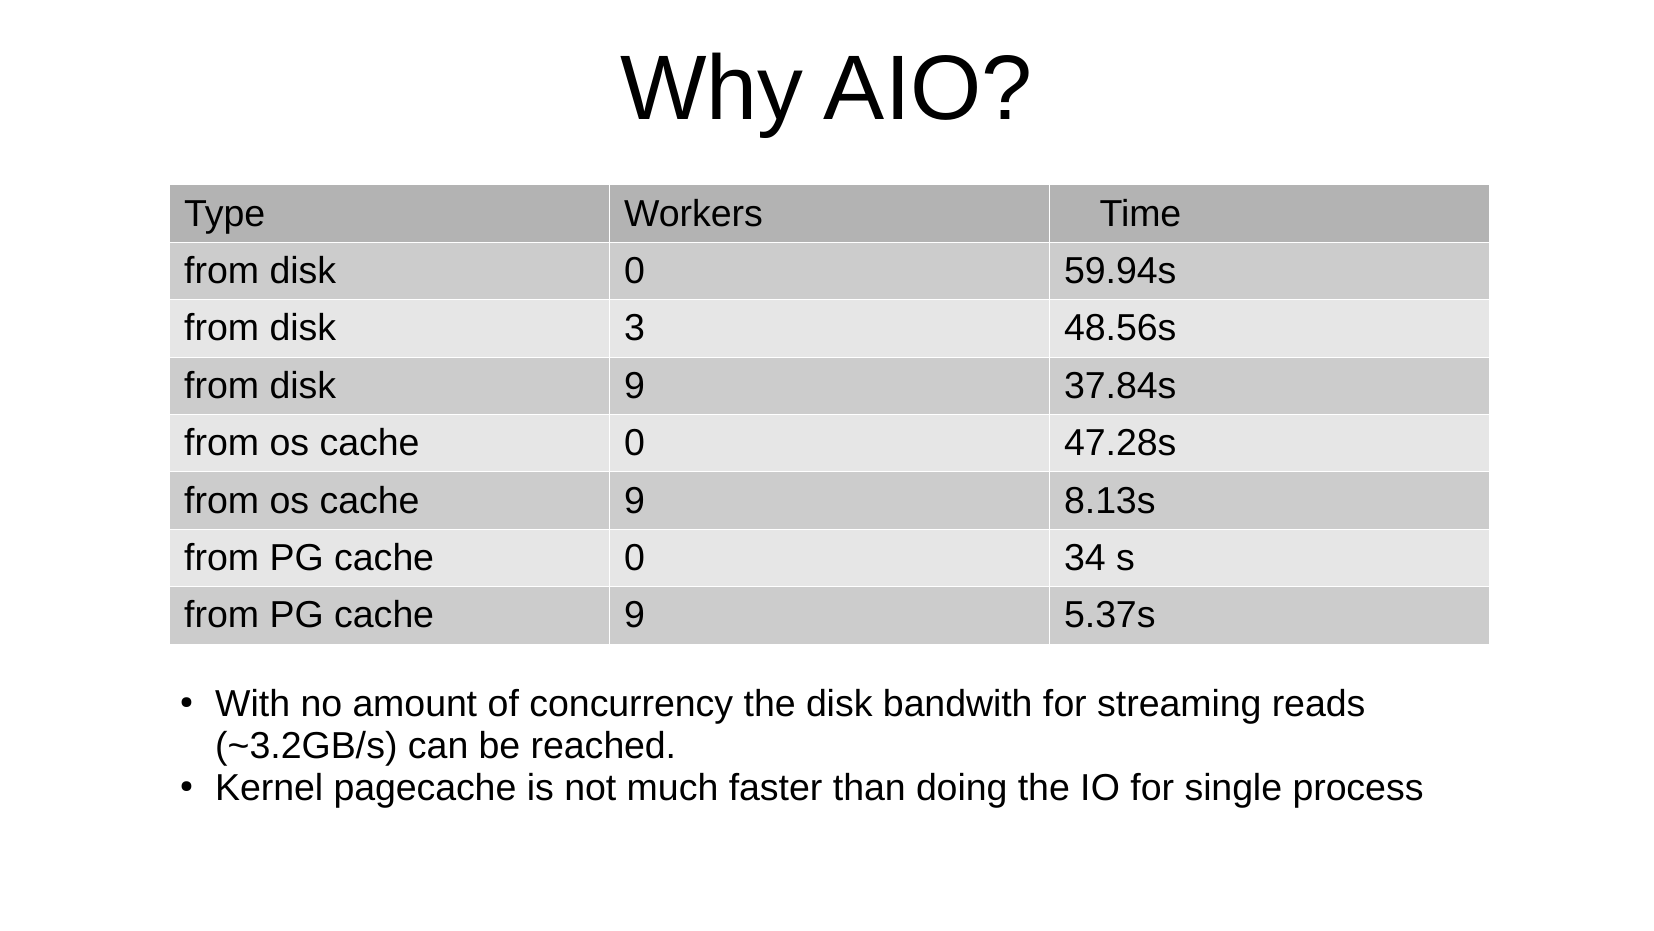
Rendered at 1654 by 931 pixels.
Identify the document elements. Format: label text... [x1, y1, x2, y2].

table_cell from os cache [170, 415, 609, 471]
table_cell 0 [610, 530, 1049, 586]
table_cell 37.84s [1050, 358, 1489, 414]
table_header Time [1050, 185, 1489, 242]
table_cell 9 [610, 358, 1049, 414]
table_cell from disk [170, 300, 609, 357]
table_header Workers [610, 185, 1049, 242]
table_cell from PG cache [170, 587, 609, 644]
table_cell 5.37s [1050, 587, 1489, 644]
table_cell 0 [610, 243, 1049, 299]
table_cell 8.13s [1050, 472, 1489, 529]
text_box With no amount of concurrency the disk bandwith for streaming reads (~3.2GB/s) can be reached. Kernel pagecache is not much faster than doing the IO for single process [165, 675, 1501, 816]
title Why AIO? [82, 9, 1571, 166]
table_cell 3 [610, 300, 1049, 357]
table_cell 0 [610, 415, 1049, 471]
table_cell 34 s [1050, 530, 1489, 586]
table_cell from os cache [170, 472, 609, 529]
table_cell from disk [170, 243, 609, 299]
table_cell from PG cache [170, 530, 609, 586]
table_cell 9 [610, 472, 1049, 529]
table_cell from disk [170, 358, 609, 414]
table_cell 47.28s [1050, 415, 1489, 471]
table_header Type [170, 185, 609, 242]
table_cell 9 [610, 587, 1049, 644]
table_cell 59.94s [1050, 243, 1489, 299]
table_cell 48.56s [1050, 300, 1489, 357]
